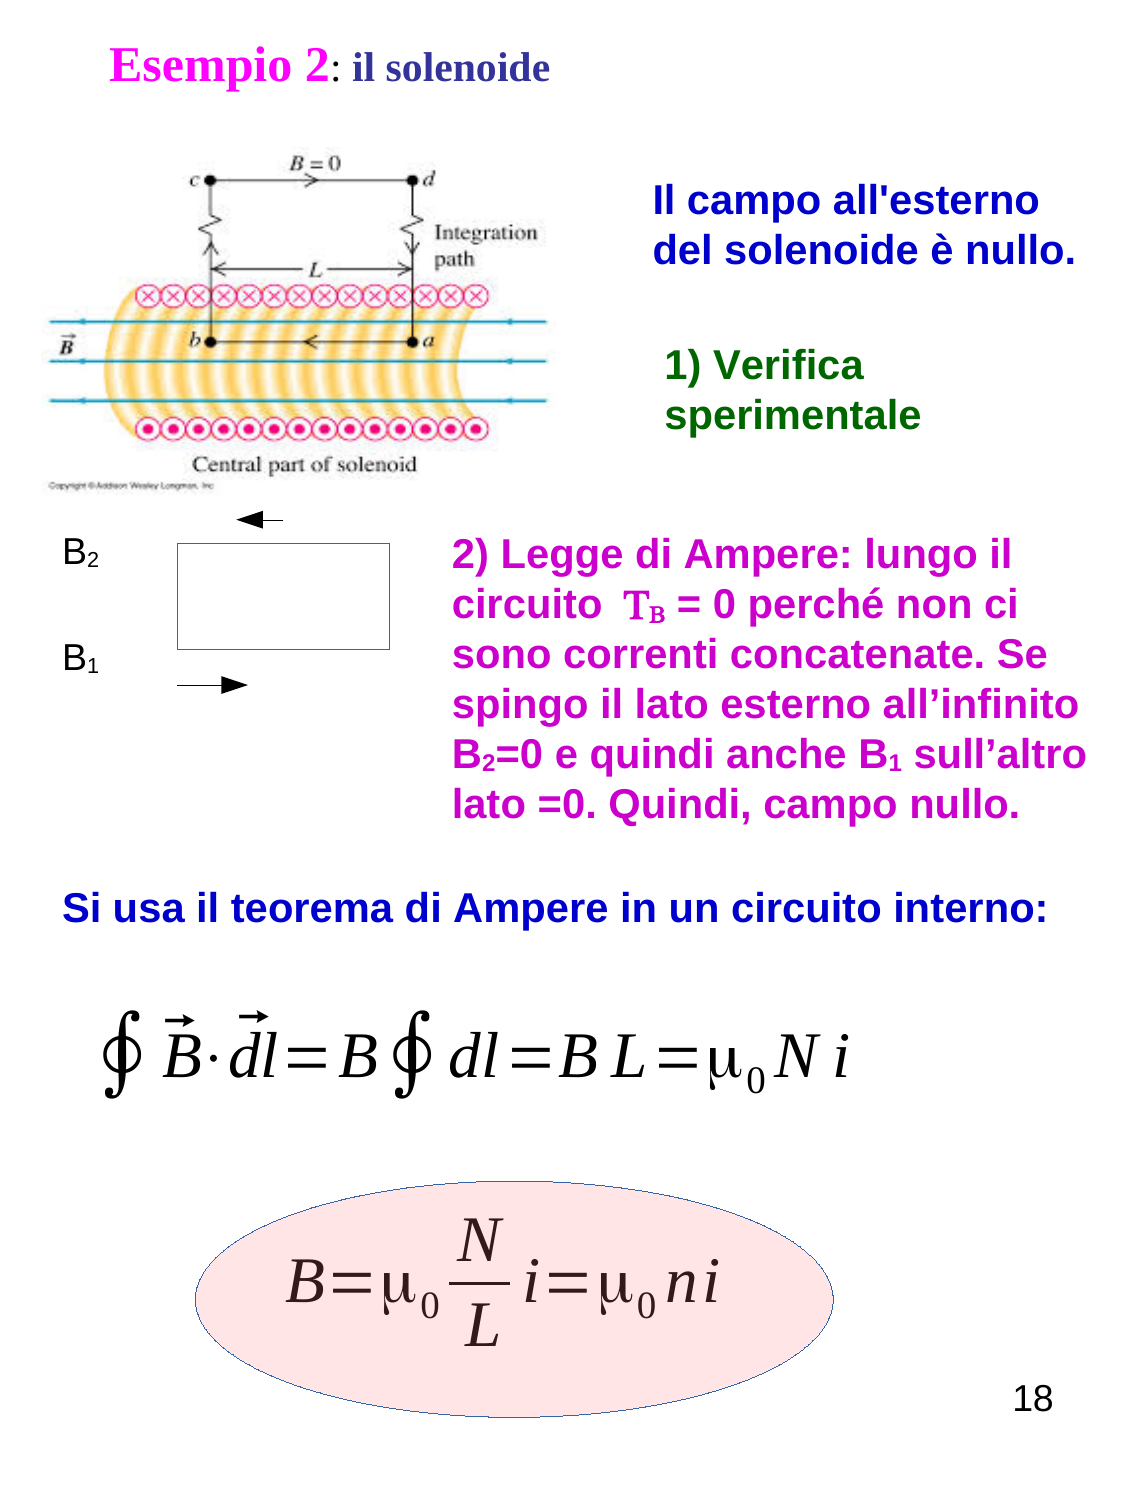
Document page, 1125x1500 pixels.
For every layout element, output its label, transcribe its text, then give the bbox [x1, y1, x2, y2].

chart [265, 1204, 321, 1225]
text_box [177, 543, 390, 650]
chart [707, 1204, 739, 1215]
text_box 1) Verifica sperimentale [649, 330, 1004, 446]
text_box Si usa il teorema di Ampere in un circuito interno: [47, 873, 1075, 938]
text_box [195, 1181, 834, 1465]
text_box Esempio 2: il solenoide [94, 23, 566, 100]
picture [41, 147, 556, 497]
text_box B2 [47, 519, 142, 625]
chart [77, 1003, 868, 1103]
text_box 2) Legge di Ampere: lungo il circuito TB = 0 perché non ci sono correnti concatenate. Se spingo il lato esterno all’infinito B2=0 e quindi anche B1 sull’altro lato =0. Quindi, campo nullo. [437, 519, 1125, 949]
text_box B1 [47, 625, 142, 731]
text_box Il campo all'esterno del solenoide è nullo. [637, 165, 1111, 281]
